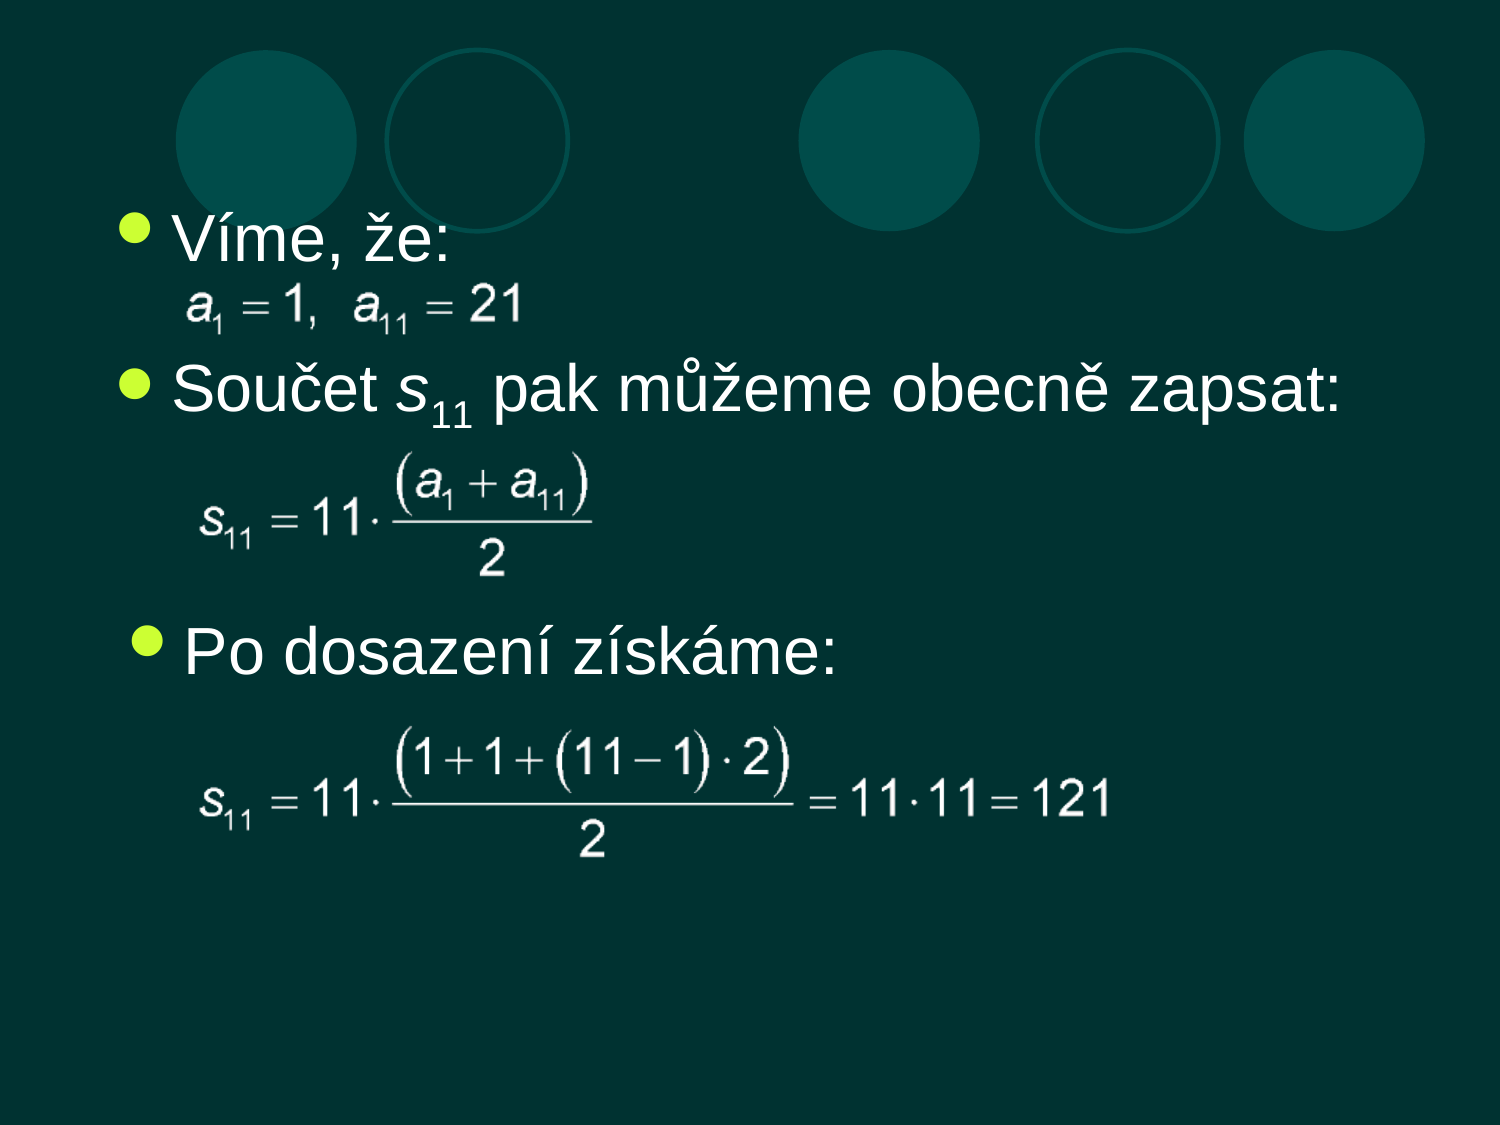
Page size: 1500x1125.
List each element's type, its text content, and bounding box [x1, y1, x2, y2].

picture [187, 712, 1126, 876]
text_box Víme, že: [99, 187, 1450, 375]
text_box Po dosazení získáme: [112, 599, 1463, 788]
picture [174, 262, 533, 354]
picture [187, 437, 610, 594]
text_box Součet s11 pak můžeme obecně zapsat: [99, 375, 1450, 525]
